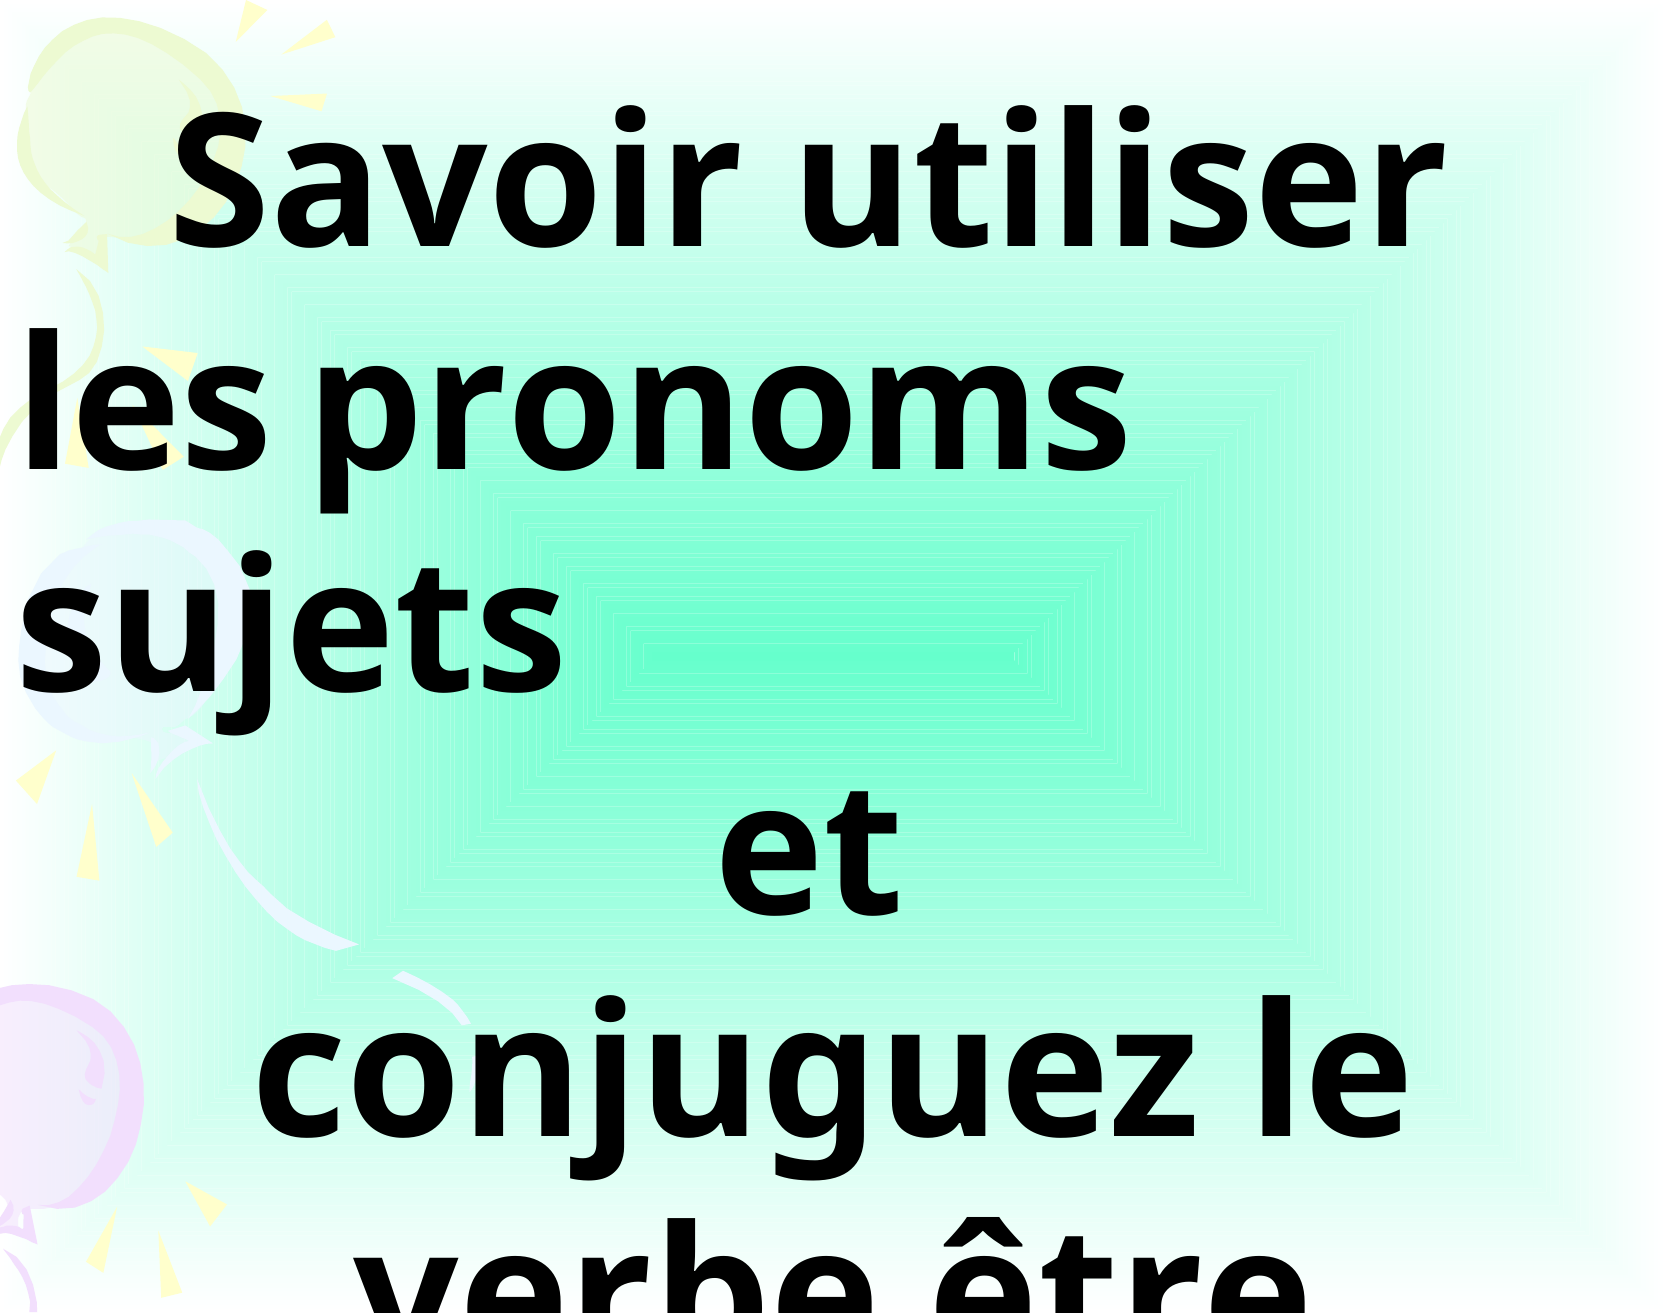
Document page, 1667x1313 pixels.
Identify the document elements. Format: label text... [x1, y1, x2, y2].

text_box Savoir utiliser les pronoms sujets et conjuguez le verbe être [0, 53, 1667, 1313]
text_box Savoir utiliser les pronoms sujets et conjuguez le verbe être [695, 1278, 734, 1313]
